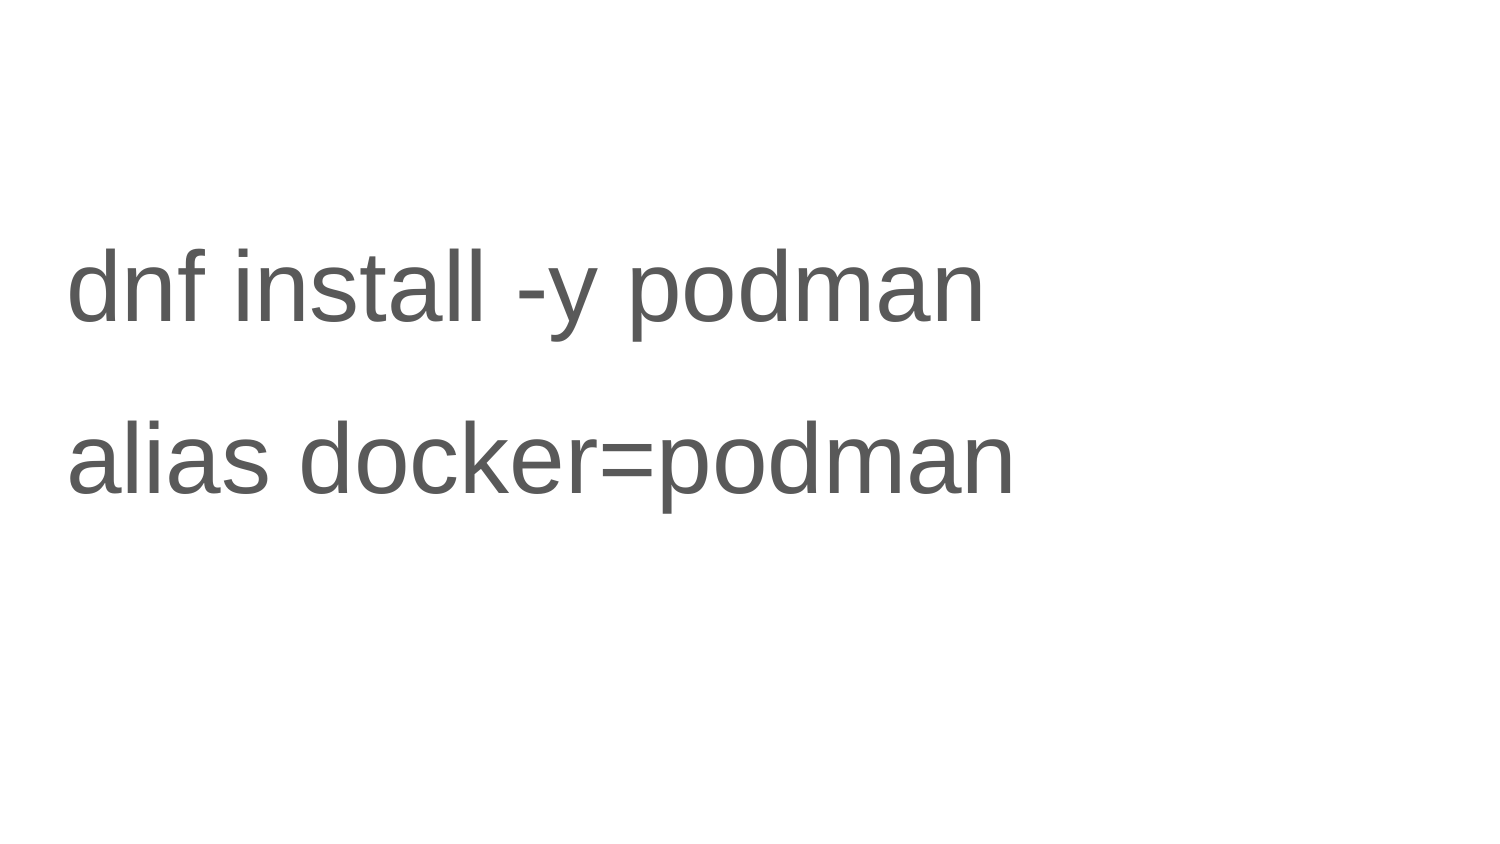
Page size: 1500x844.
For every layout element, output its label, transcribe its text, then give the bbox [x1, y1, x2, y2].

list dnf install -y podman alias docker=podman [51, 189, 1449, 750]
